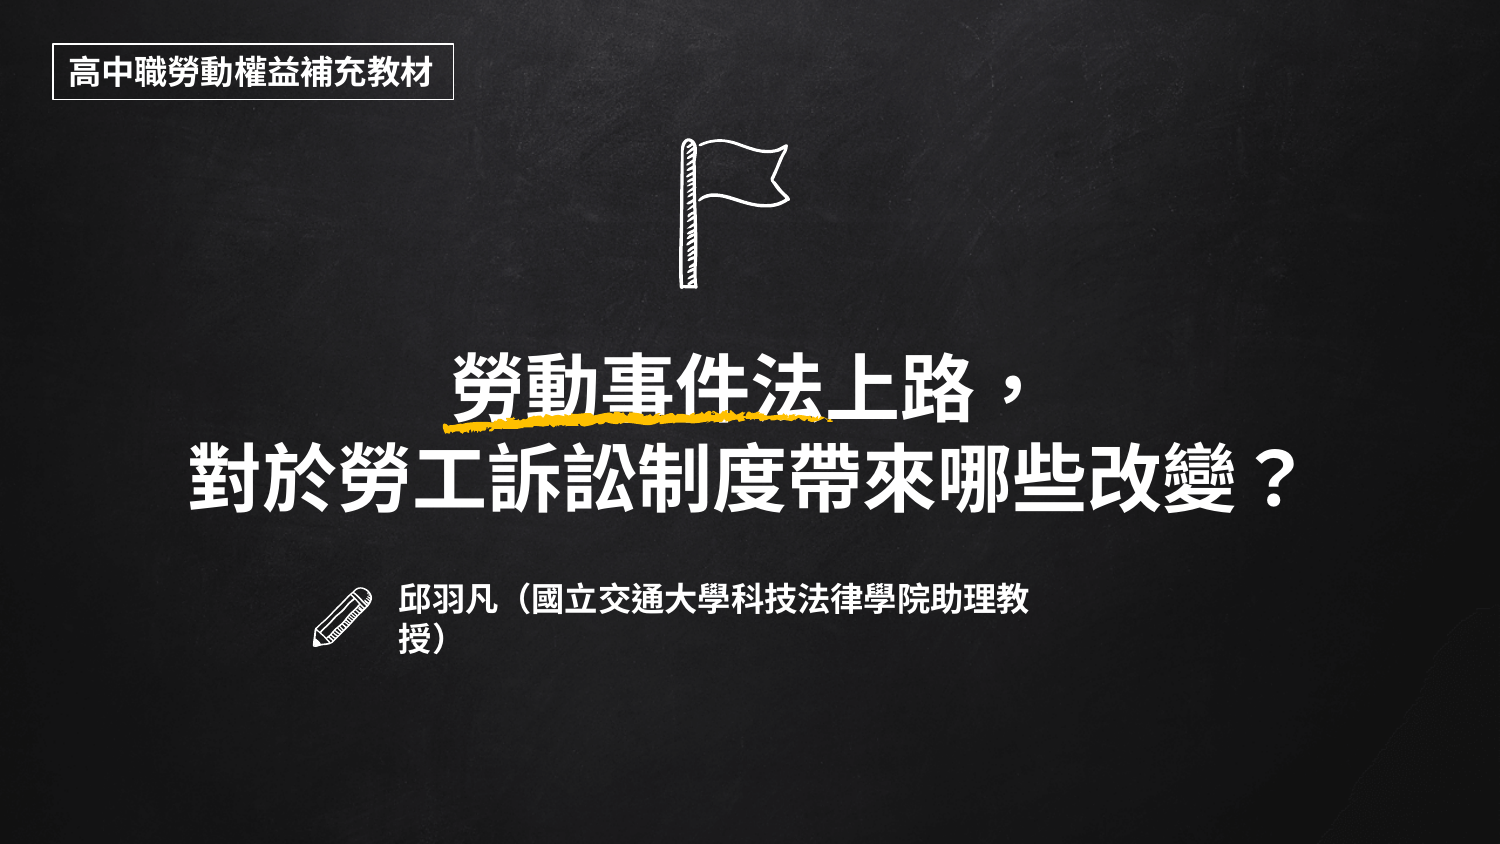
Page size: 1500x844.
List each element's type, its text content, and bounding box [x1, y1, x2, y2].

text_box 邱羽凡（國立交通大學科技法律學院助理教授） [383, 563, 1081, 670]
text_box [312, 587, 373, 647]
title 勞動事件法上路， 對於勞工訴訟制度帶來哪些改變？ [112, 326, 1388, 518]
text_box [679, 138, 698, 289]
text_box [442, 410, 833, 434]
text_box [698, 139, 790, 208]
text_box 高中職勞動權益補充教材 [53, 43, 454, 100]
